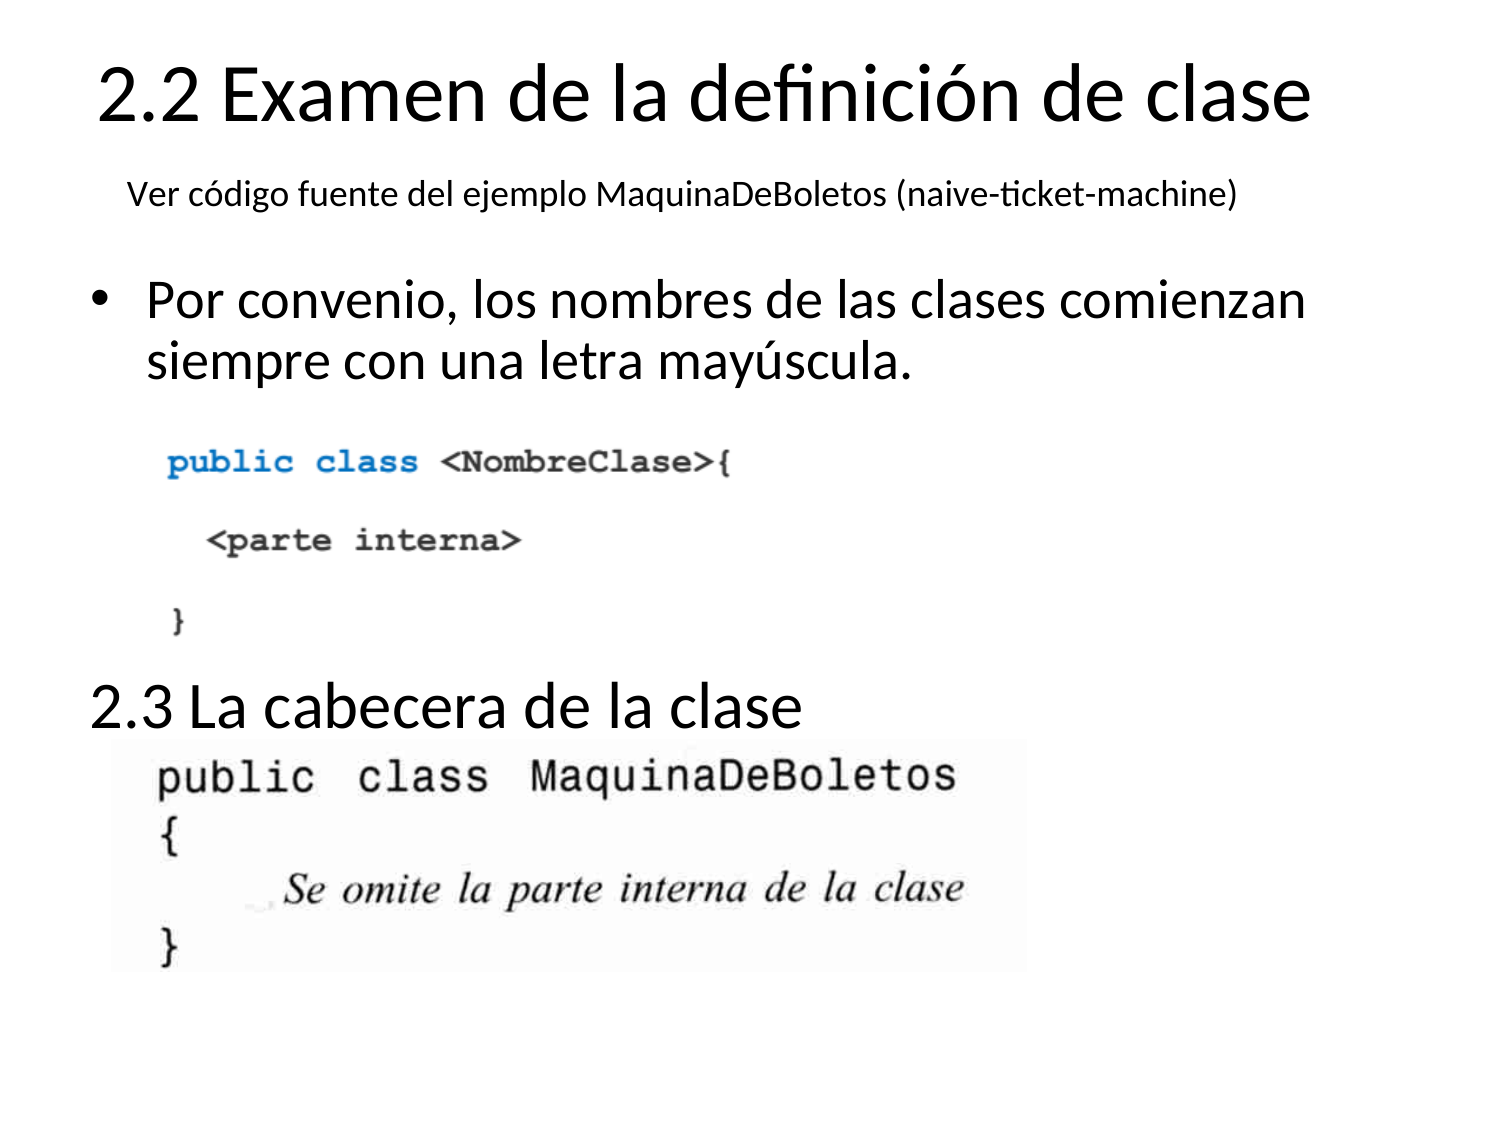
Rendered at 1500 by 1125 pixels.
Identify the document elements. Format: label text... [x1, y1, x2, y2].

text_box Ver código fuente del ejemplo MaquinaDeBoletos (naive-ticket-machine) [112, 160, 1317, 222]
text_box 2.3 La cabecera de la clase [75, 653, 987, 750]
list Por convenio, los nombres de las clases comienzan siempre con una letra mayúscula. [75, 262, 1426, 402]
title 2.2 Examen de la definición de clase [80, 47, 1431, 129]
picture [135, 417, 822, 653]
picture [111, 739, 1027, 972]
